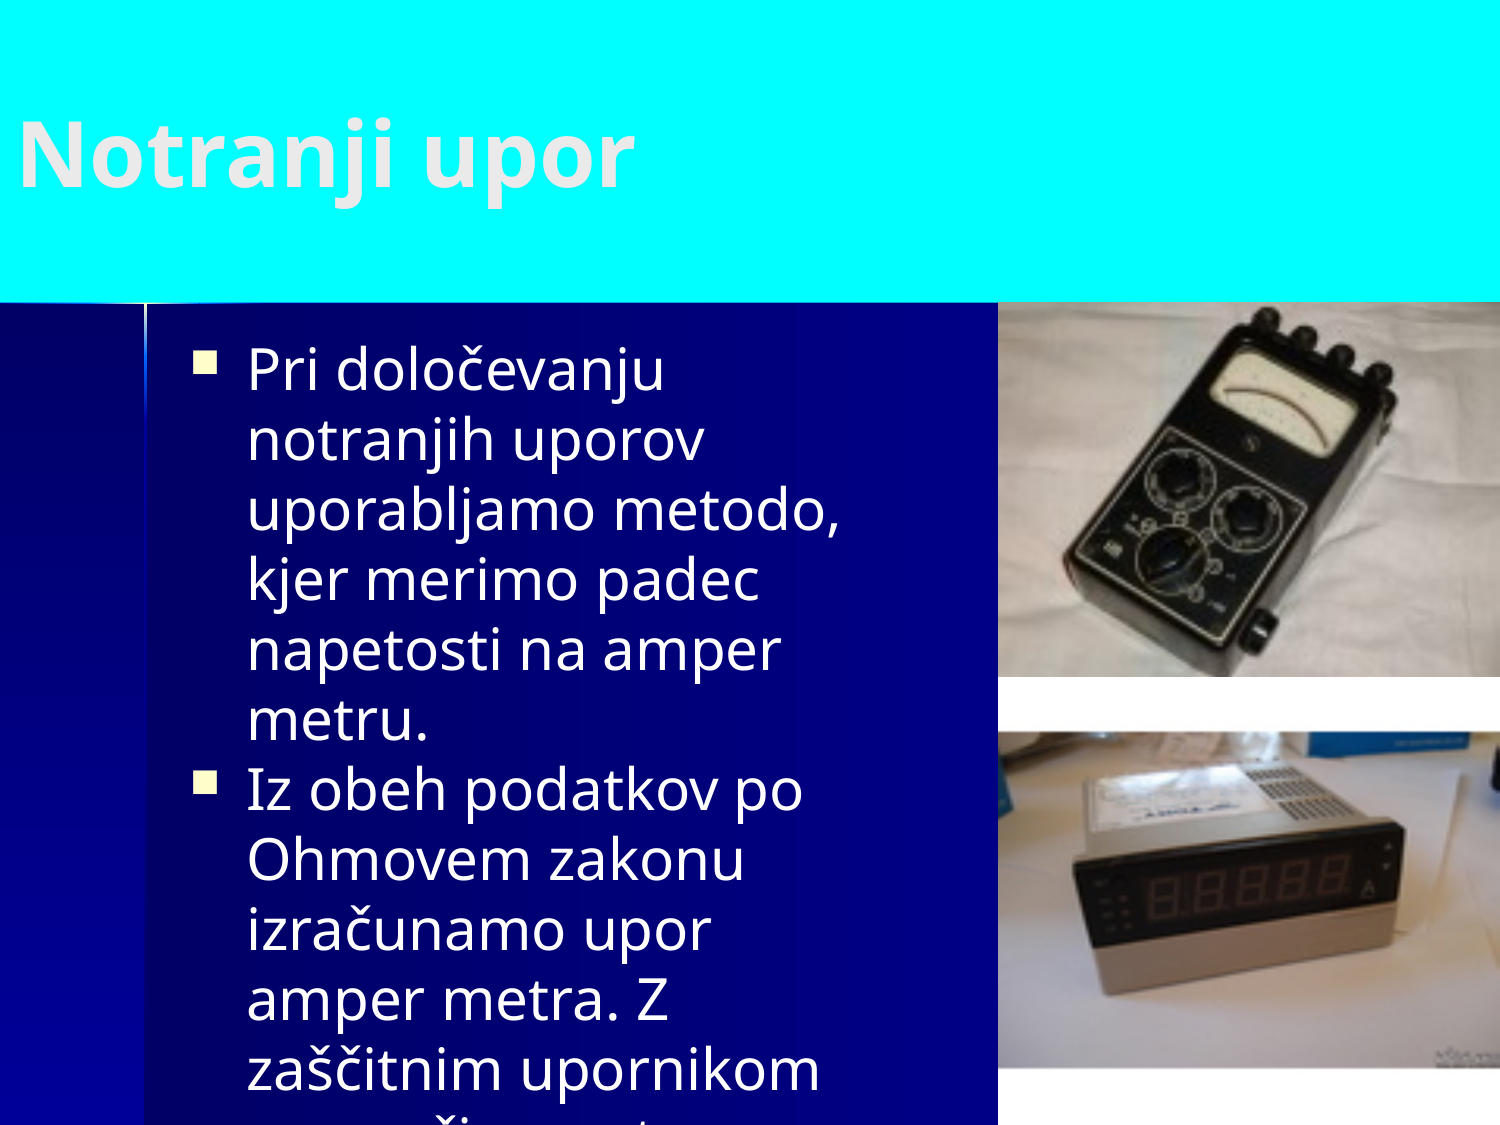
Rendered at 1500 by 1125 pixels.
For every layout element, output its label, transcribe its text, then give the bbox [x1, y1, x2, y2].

title Notranji upor [0, 0, 1500, 303]
list Pri določevanju notranjih uporov uporabljamo metodo, kjer merimo padec napetosti na amper metru. Iz obeh podatkov po Ohmovem zakonu izračunamo upor amper metra. Z zaščitnim upornikom preprečimo vstop prevelikemu toku. [174, 324, 916, 1125]
picture [998, 302, 1500, 1125]
